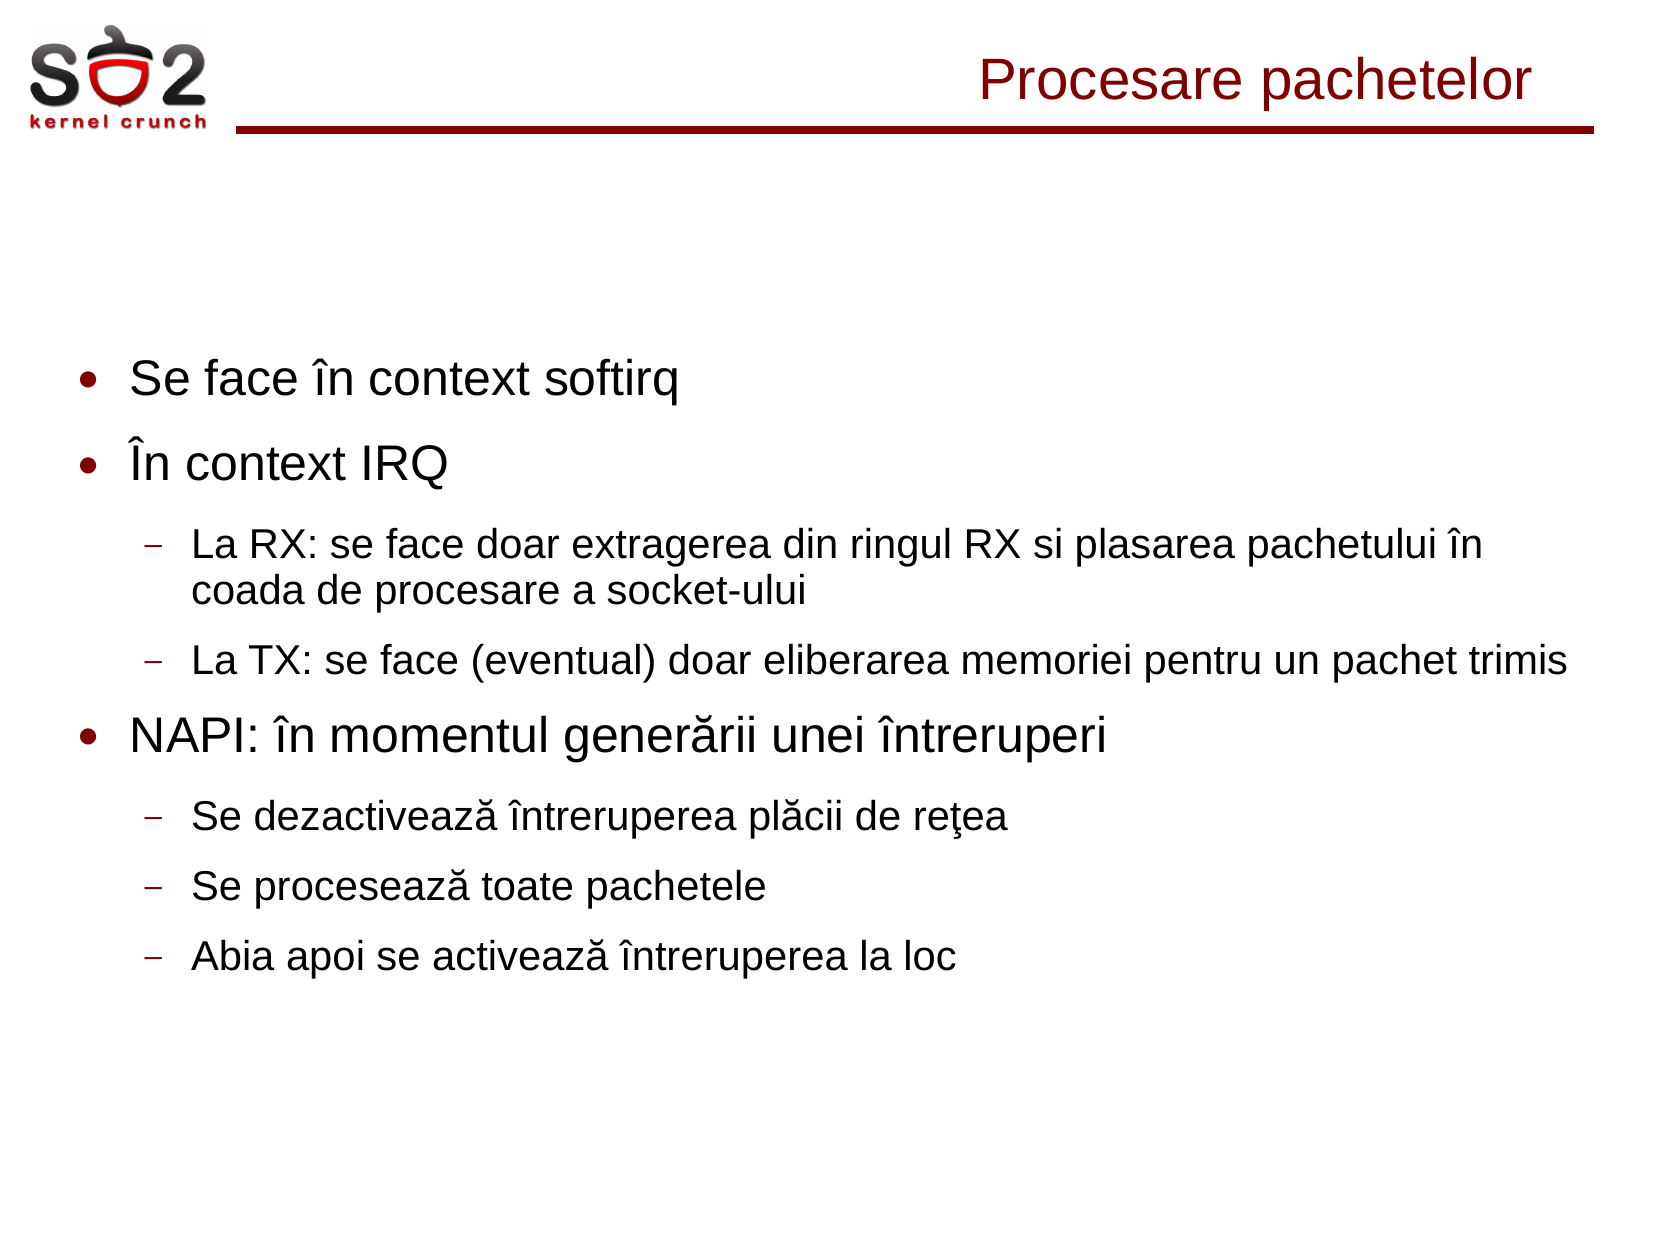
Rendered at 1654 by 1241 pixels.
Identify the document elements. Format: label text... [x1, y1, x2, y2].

list Se face în context softirq În context IRQ La RX: se face doar extragerea din ringul RX si plasarea pachetului în coada de procesare a socket-ului La TX: se face (eventual) doar eliberarea memoriei pentru un pachet trimis NAPI: în momentul generării unei întreruperi Se dezactivează întreruperea plăcii de reţea Se procesează toate pachetele Abia apoi se activează întreruperea la loc [59, 177, 1595, 1152]
title Procesare pachetelor [121, 11, 1534, 148]
picture [29, 23, 121, 130]
